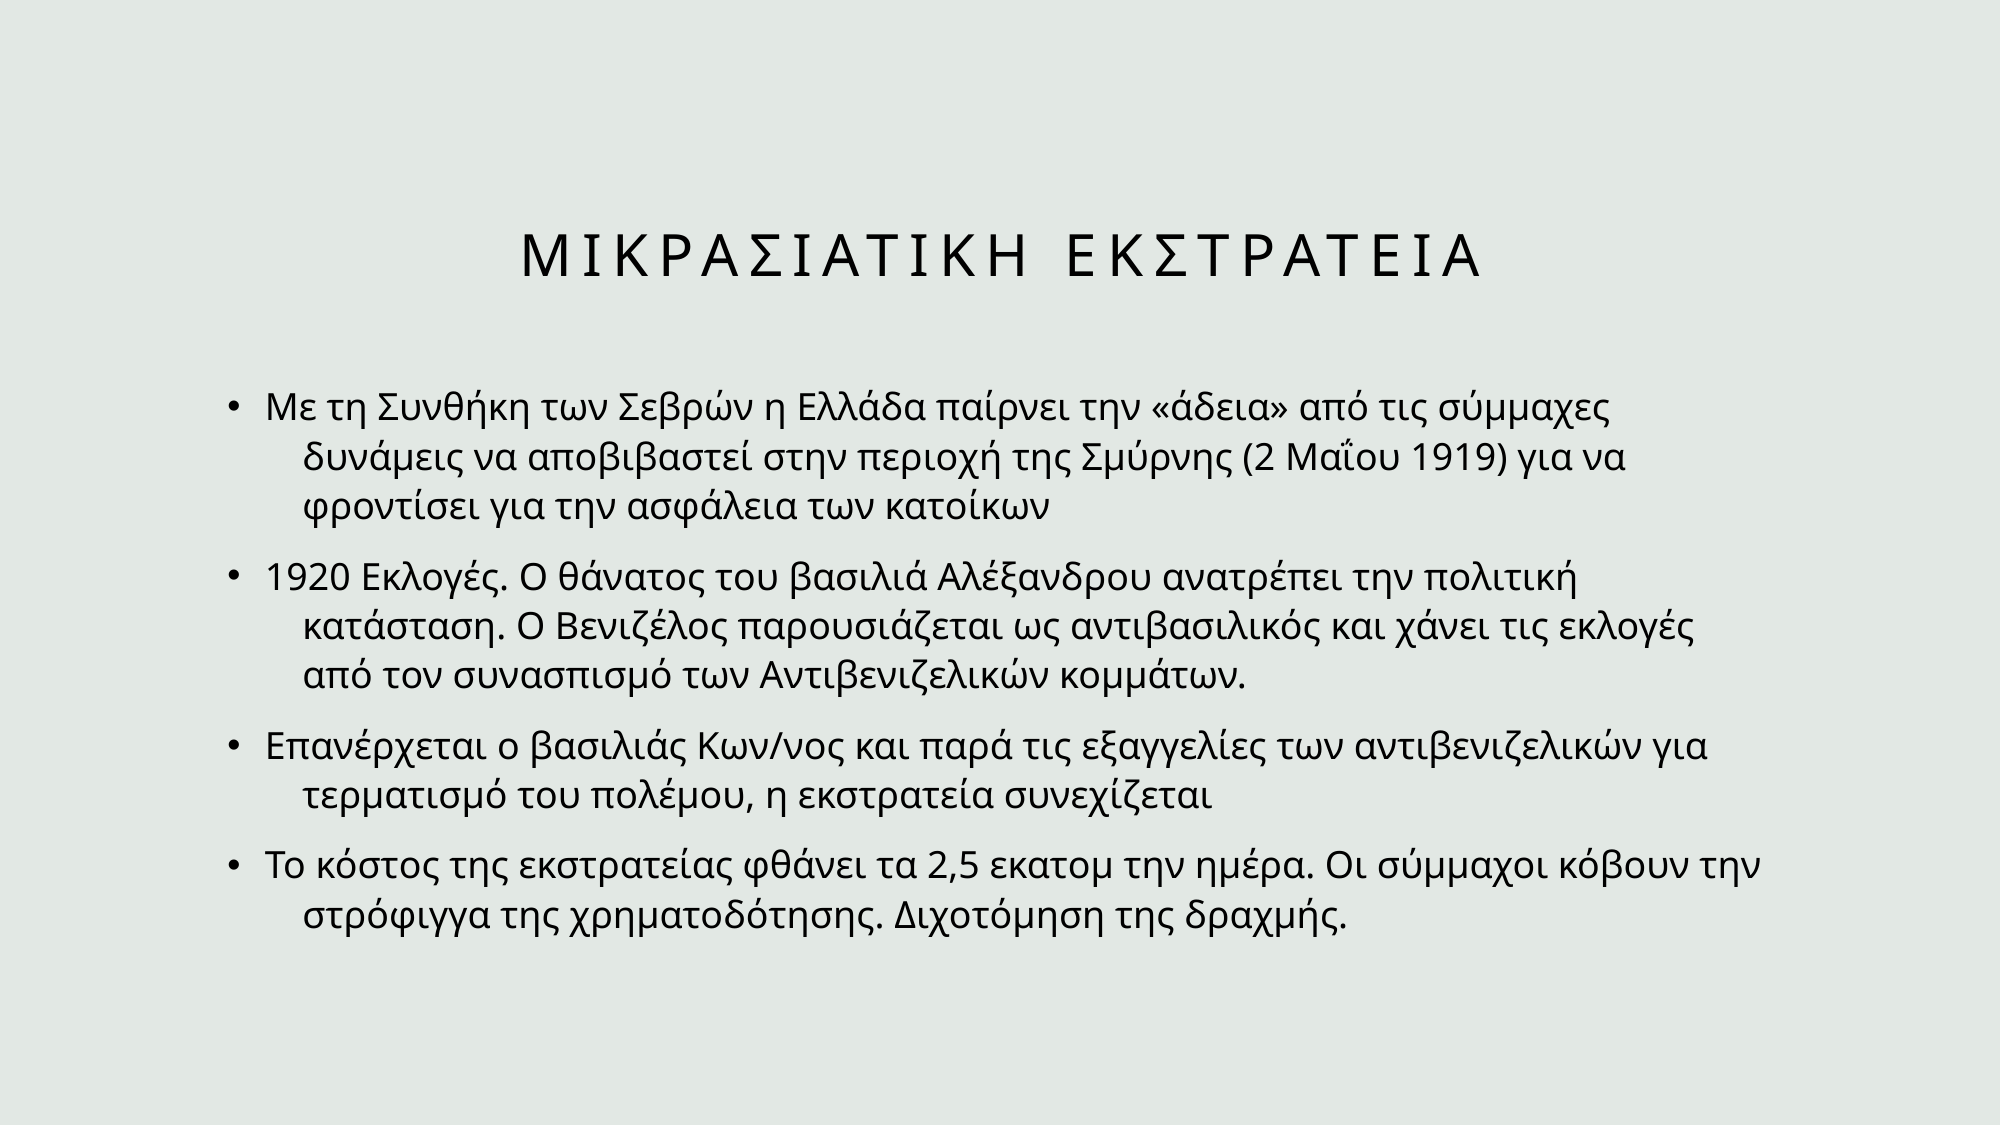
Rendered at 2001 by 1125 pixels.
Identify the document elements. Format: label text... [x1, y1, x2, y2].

list Με τη Συνθήκη των Σεβρών η Ελλάδα παίρνει την «άδεια» από τις σύμμαχες δυνάμεις να αποβιβαστεί στην περιοχή της Σμύρνης (2 Μαΐου 1919) για να φροντίσει για την ασφάλεια των κατοίκων 1920 Εκλογές. Ο θάνατος του βασιλιά Αλέξανδρου ανατρέπει την πολιτική κατάσταση. Ο Βενιζέλος παρουσιάζεται ως αντιβασιλικός και χάνει τις εκλογές από τον συνασπισμό των Αντιβενιζελικών κομμάτων. Επανέρχεται ο βασιλιάς Κων/νος και παρά τις εξαγγελίες των αντιβενιζελικών για τερματισμό του πολέμου, η εκστρατεία συνεχίζεται Το κόστος της εκστρατείας φθάνει τα 2,5 εκατομ την ημέρα. Οι σύμμαχοι κόβουν την στρόφιγγα της χρηματοδότησης. Διχοτόμηση της δραχμής. [212, 371, 1788, 969]
title ΜΙΚΡΑΣΙΑΤΙΚΗ ΕΚΣΤΡΑΤΕΙΑ [212, 138, 1788, 354]
